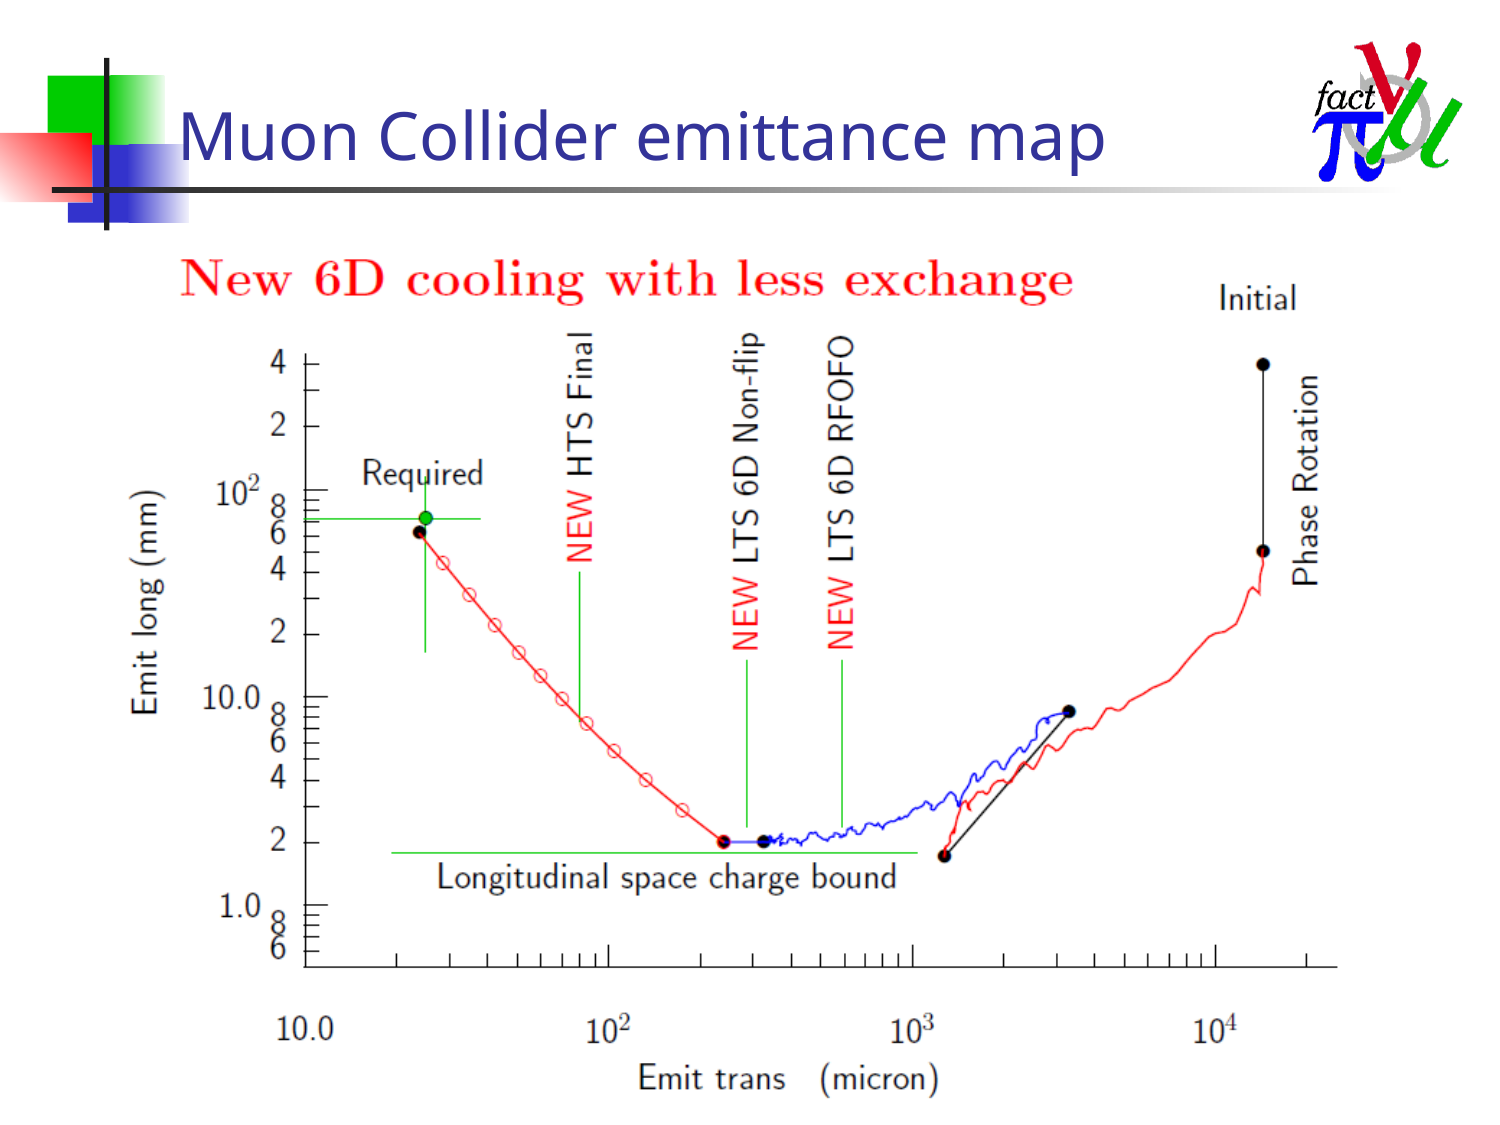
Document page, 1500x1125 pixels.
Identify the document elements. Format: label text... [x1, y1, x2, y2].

title Muon Collider emittance map [162, 0, 1441, 188]
picture [83, 235, 1378, 1117]
picture [1441, 41, 1463, 188]
